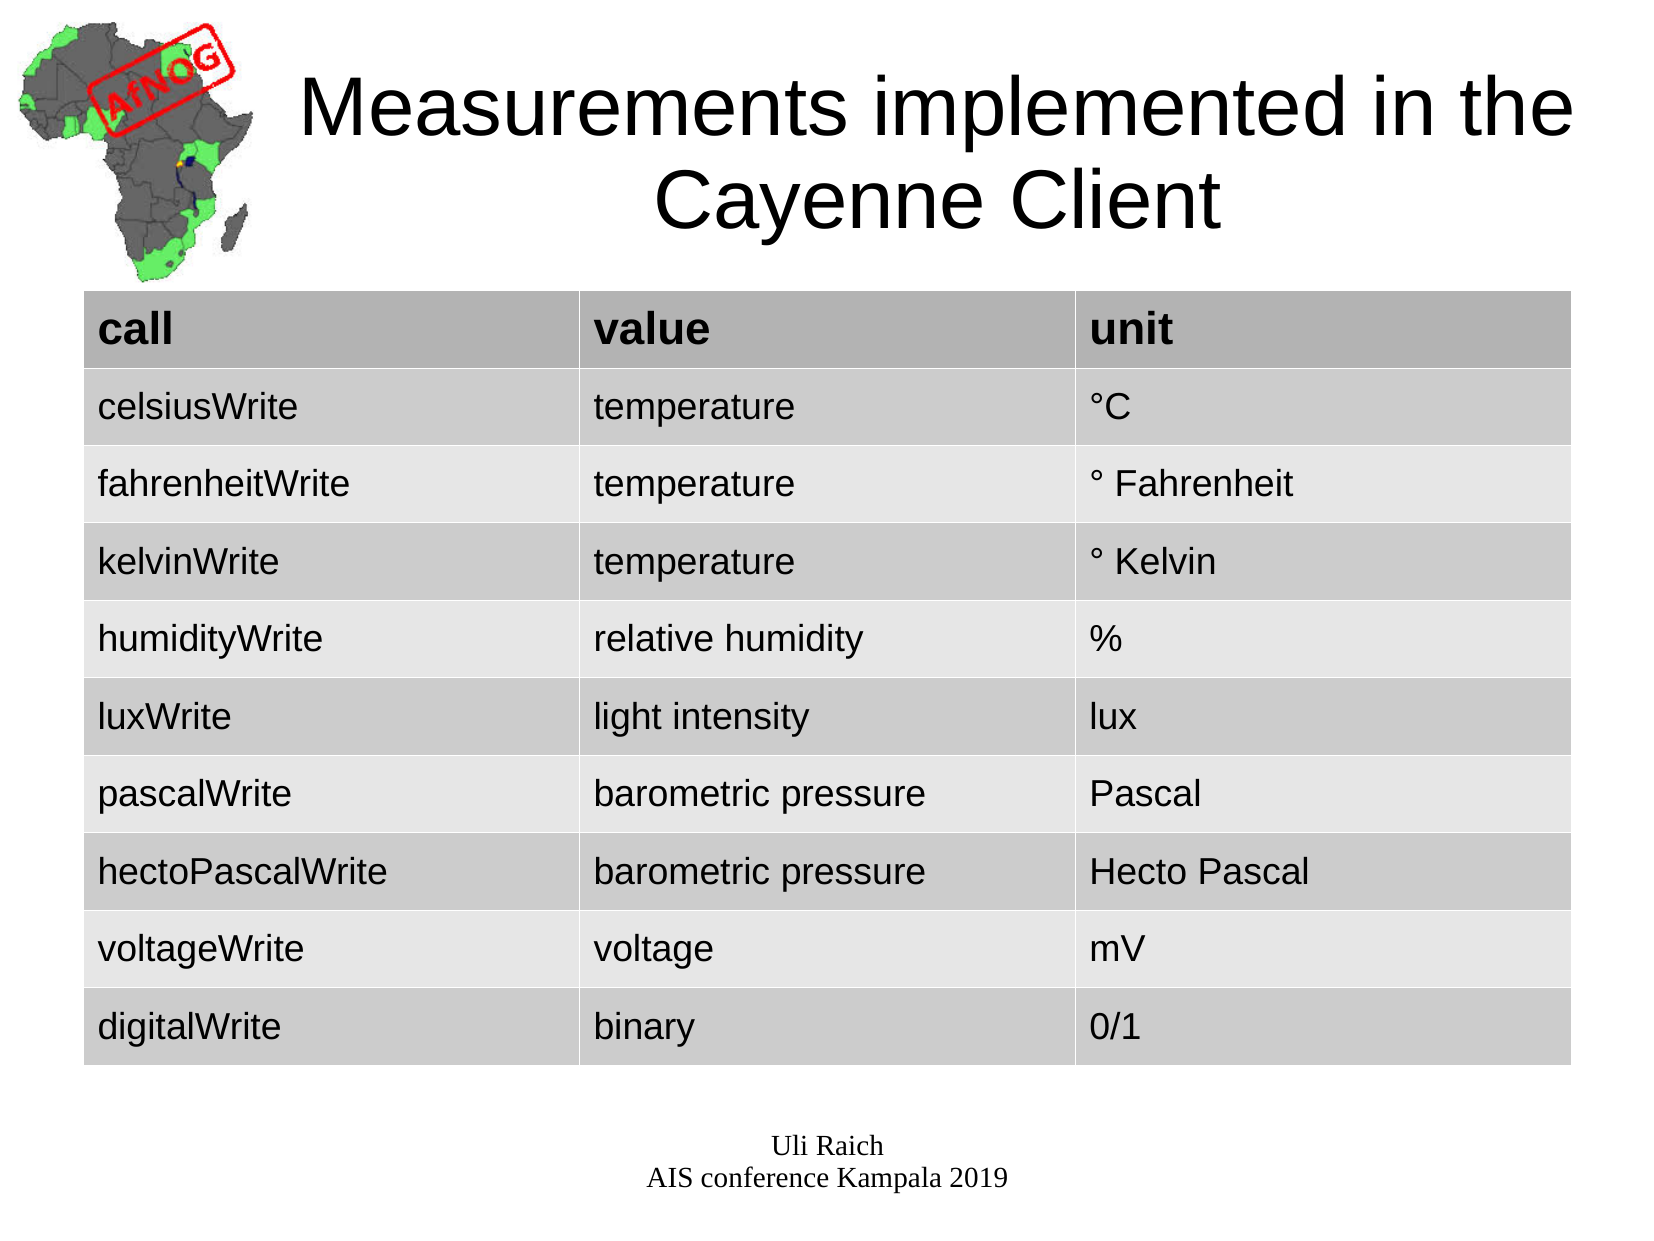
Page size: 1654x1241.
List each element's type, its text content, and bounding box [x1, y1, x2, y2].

table_cell kelvinWrite [84, 523, 579, 600]
table_cell fahrenheitWrite [84, 446, 579, 522]
table_cell voltage [580, 911, 1075, 987]
table_header unit [1076, 291, 1571, 368]
table_cell temperature [580, 446, 1075, 522]
table_cell temperature [580, 369, 1075, 445]
table_cell °C [1076, 369, 1571, 445]
table_cell pascalWrite [84, 756, 579, 832]
table_cell hectoPascalWrite [84, 833, 579, 910]
table_cell voltageWrite [84, 911, 579, 987]
table_cell mV [1076, 911, 1571, 987]
table_cell binary [580, 988, 1075, 1065]
table_header value [580, 291, 1075, 368]
table_cell % [1076, 601, 1571, 677]
table_cell temperature [580, 523, 1075, 600]
table_cell light intensity [580, 678, 1075, 755]
table_cell ° Kelvin [1076, 523, 1571, 600]
table_cell Hecto Pascal [1076, 833, 1571, 910]
table_cell digitalWrite [84, 988, 579, 1065]
table_cell ° Fahrenheit [1076, 446, 1571, 522]
table_cell 0/1 [1076, 988, 1571, 1065]
table_cell Pascal [1076, 756, 1571, 832]
table_cell relative humidity [580, 601, 1075, 677]
table_cell lux [1076, 678, 1571, 755]
picture [9, 0, 259, 291]
table_header call [84, 291, 579, 368]
table_cell celsiusWrite [84, 369, 579, 445]
table_cell barometric pressure [580, 756, 1075, 832]
table_cell humidityWrite [84, 601, 579, 677]
table_cell luxWrite [84, 678, 579, 755]
table_cell barometric pressure [580, 833, 1075, 910]
title Measurements implemented in the Cayenne Client [255, 49, 1621, 257]
